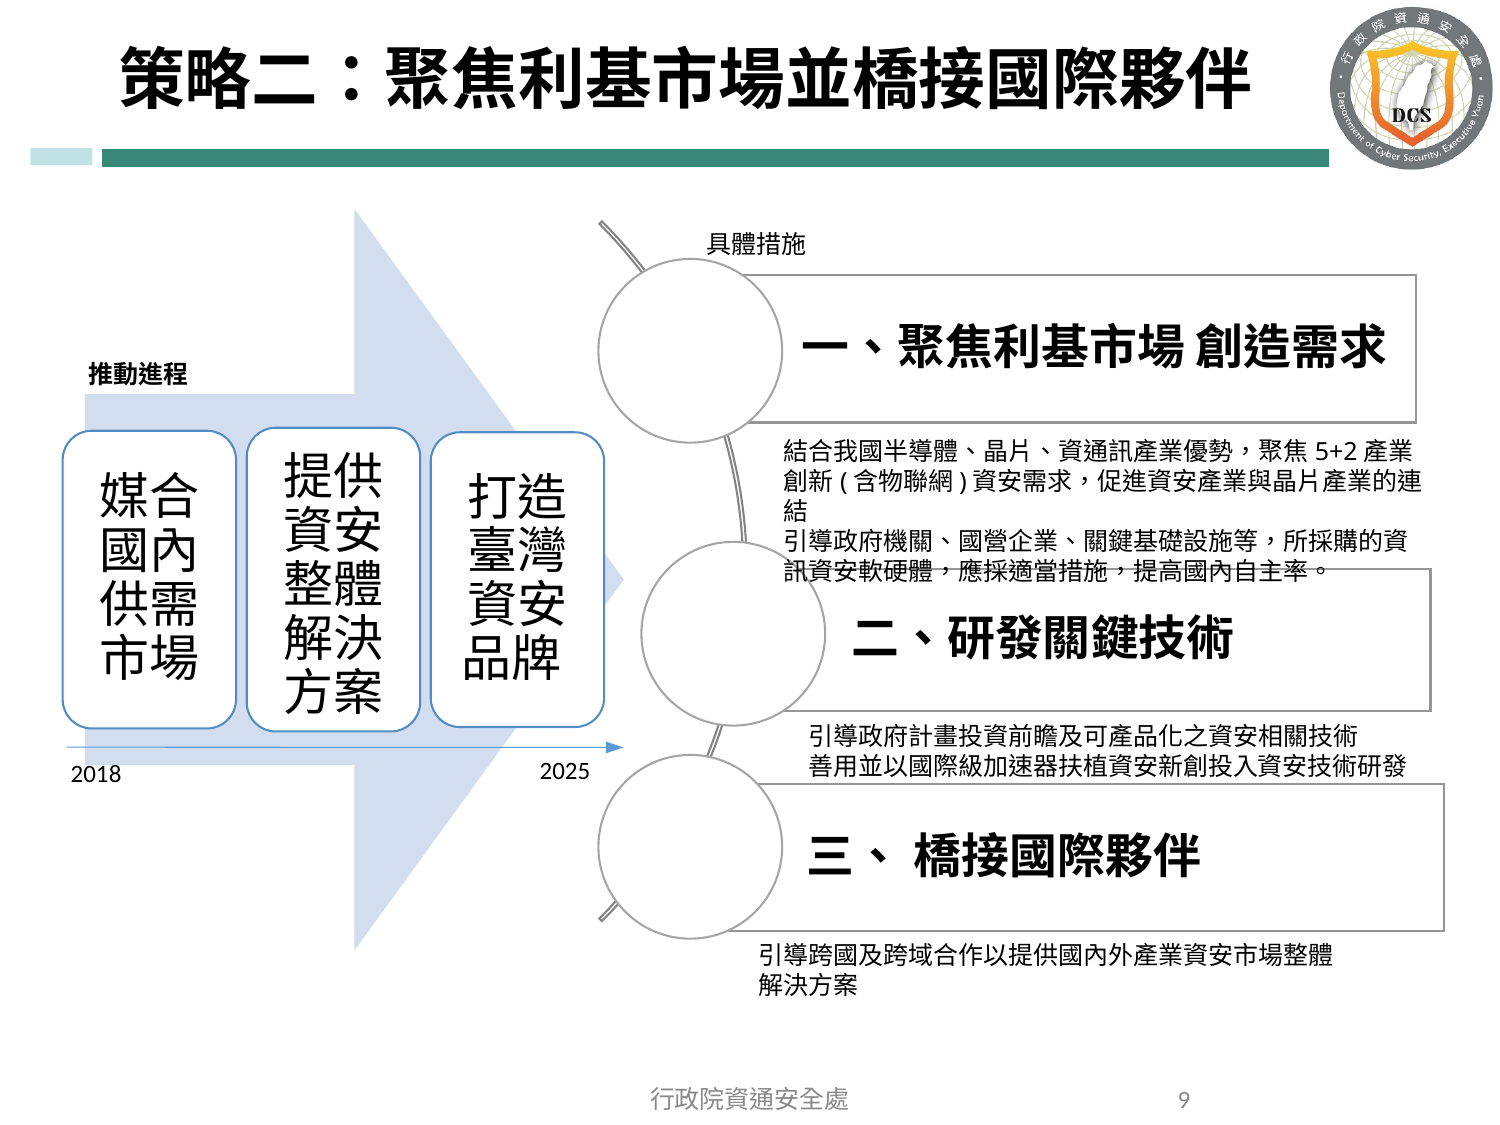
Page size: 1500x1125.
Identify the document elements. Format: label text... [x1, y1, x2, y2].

text_box [1162, 1076, 1500, 1120]
text_box 2025 [524, 747, 607, 793]
text_box 一、聚焦利基市場 創造需求 [744, 275, 1417, 423]
text_box 二、研發關鍵技術 [1187, 569, 1204, 579]
text_box 行政院資通安全處 [496, 1076, 1004, 1120]
text_box [605, 553, 624, 606]
text_box [84, 748, 502, 951]
text_box 提供資安整體解決方案 [246, 427, 421, 732]
text_box [641, 541, 826, 726]
text_box [598, 754, 783, 939]
text_box 媒合國內供需市場 [62, 430, 237, 729]
text_box 引導跨國及跨域合作以提供國內外產業資安市場整體解決方案 [743, 931, 1368, 1008]
text_box 結合我國半導體、晶片、資通訊產業優勢，聚焦5+2產業創新(含物聯網)資安需求，促進資安產業與晶片產業的連結 引導政府機關、國營企業、關鍵基礎設施等，所採購的資訊資安軟硬體，應採適當措施，提高國內自主率。 [769, 428, 1442, 565]
text_box 推動進程 [73, 350, 205, 397]
text_box [84, 208, 517, 746]
text_box 2018 [55, 749, 138, 796]
text_box 二、研發關鍵技術 [785, 569, 1431, 711]
text_box 引導政府計畫投資前瞻及可產品化之資安相關技術 善用並以國際級加速器扶植資安新創投入資安技術研發 [793, 713, 1487, 789]
text_box 打造臺灣資安品牌 [430, 432, 605, 728]
text_box [598, 258, 783, 443]
title 策略二：聚焦利基市場並橋接國際夥伴 [103, 21, 1397, 142]
text_box 具體措施 [691, 221, 823, 267]
text_box 三、 橋接國際夥伴 [728, 784, 1445, 932]
